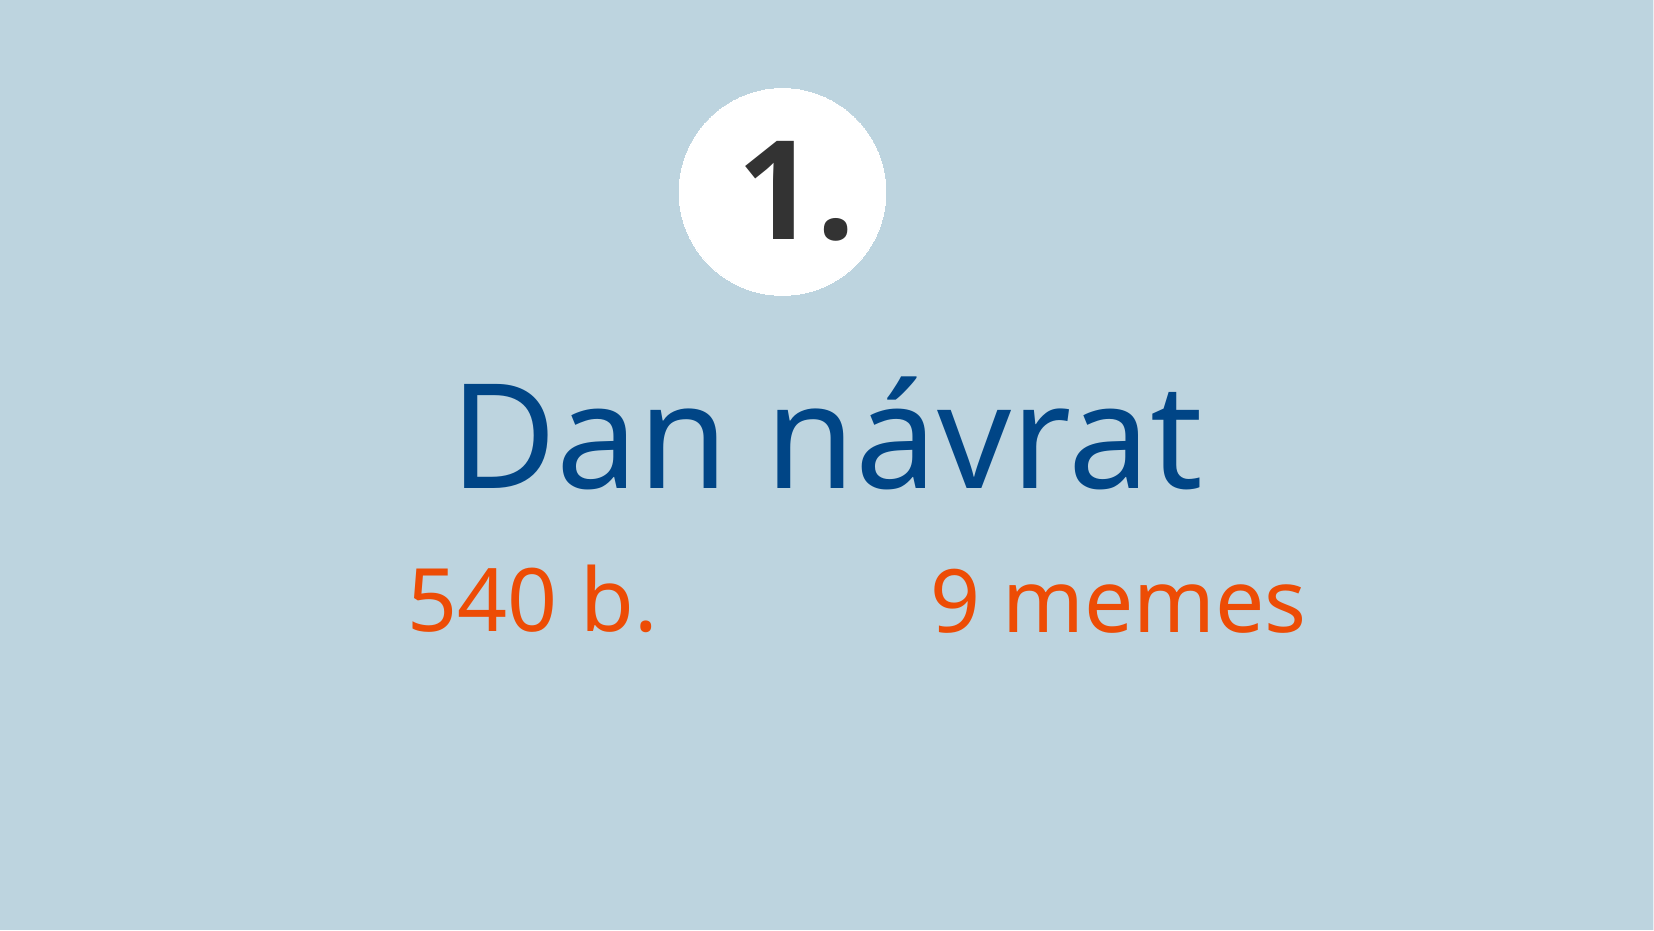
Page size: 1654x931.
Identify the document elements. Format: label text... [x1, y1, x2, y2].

text_box 9 memes [915, 531, 1565, 709]
text_box [749, 290, 816, 296]
text_box [679, 120, 708, 264]
text_box 540 b. [200, 530, 673, 708]
text_box 1. [708, 82, 886, 290]
subtitle Dan návrat [59, 333, 1595, 629]
